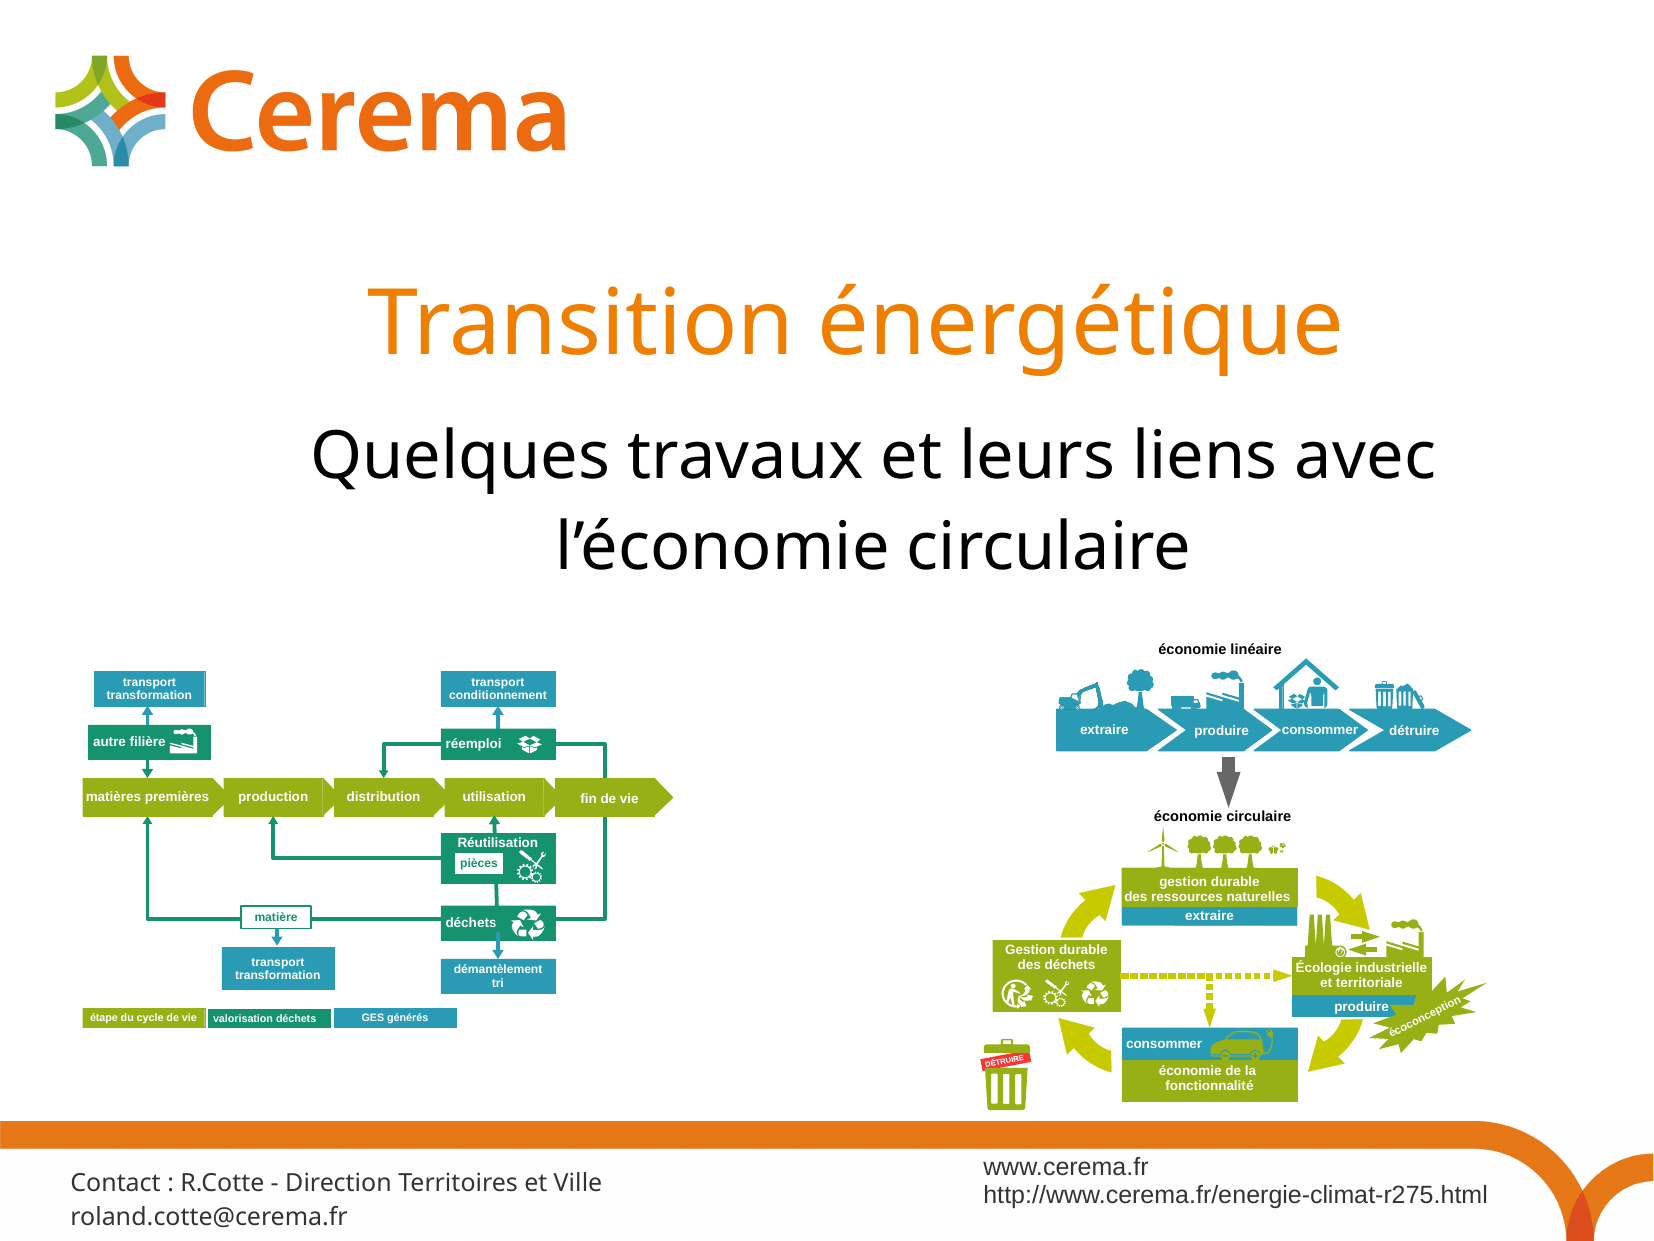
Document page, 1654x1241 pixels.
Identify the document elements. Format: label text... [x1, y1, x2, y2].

picture [82, 671, 674, 1028]
title Transition énergétique [165, 164, 1548, 473]
subtitle Quelques travaux et leurs liens avec l’économie circulaire [183, 372, 1565, 715]
picture [980, 638, 1488, 1111]
picture [0, 0, 620, 189]
picture [0, 1121, 1654, 1241]
text_box www.cerema.fr http://www.cerema.fr/energie-climat-r275.html [968, 1145, 1524, 1227]
text_box Contact : R.Cotte - Direction Territoires et Ville roland.cotte@cerema.fr [55, 1157, 626, 1240]
